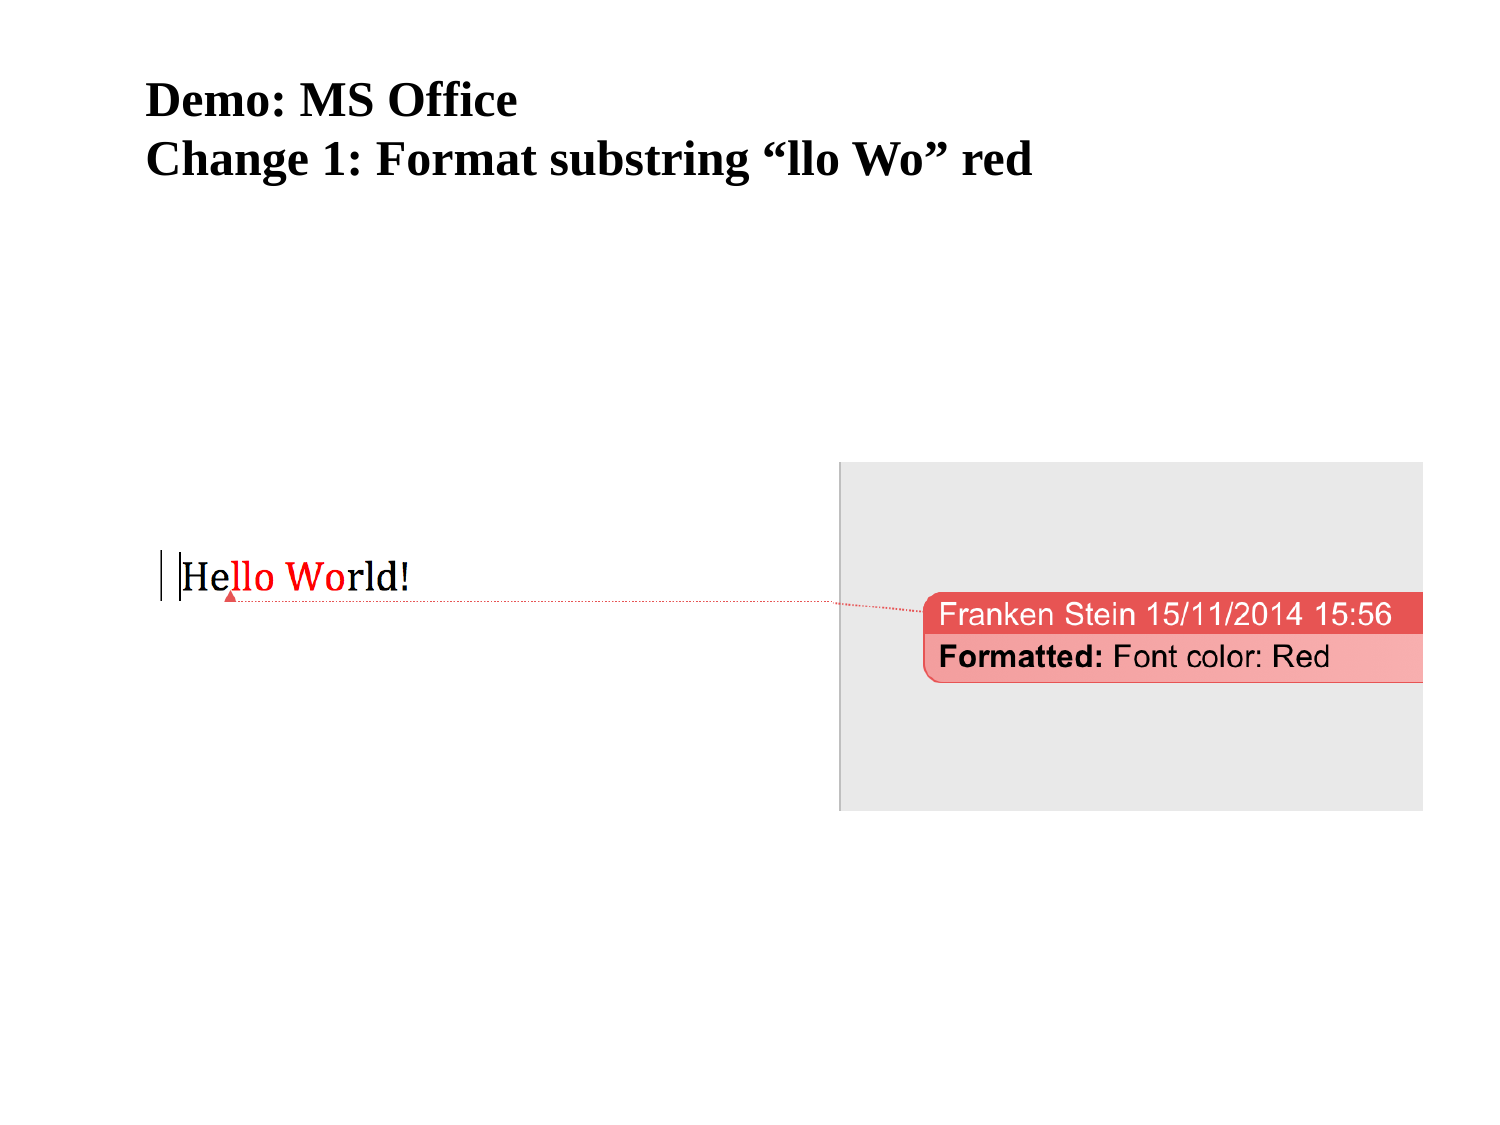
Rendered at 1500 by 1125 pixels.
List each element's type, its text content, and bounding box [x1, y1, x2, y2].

title Demo: MS Office Change 1: Format substring “llo Wo” red [145, 67, 1388, 219]
picture [145, 462, 1423, 812]
